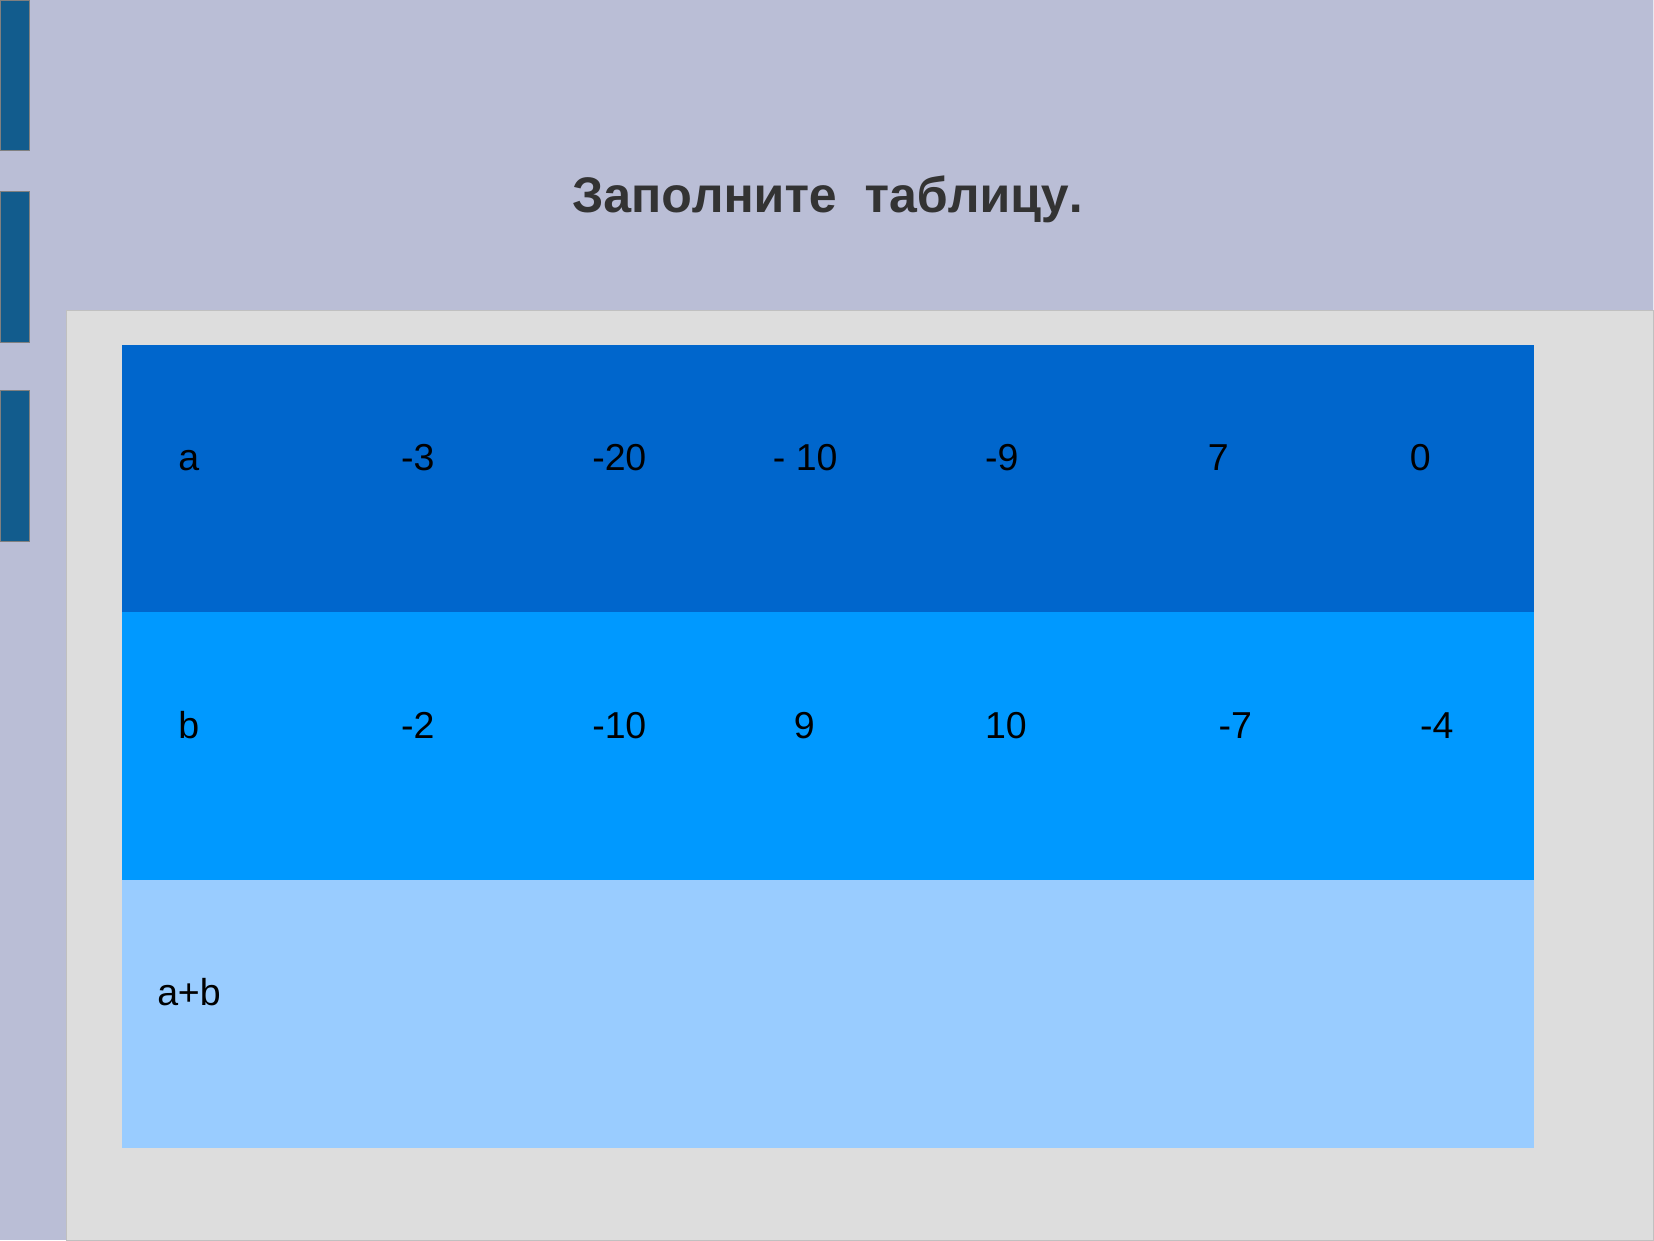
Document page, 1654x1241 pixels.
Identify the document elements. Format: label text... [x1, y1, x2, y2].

table_header -9 [928, 345, 1130, 612]
table_header -3 [323, 345, 525, 612]
table_cell a+b [122, 880, 323, 1148]
table_cell [1332, 880, 1534, 1148]
table_cell [323, 880, 525, 1148]
table_header a [122, 345, 323, 612]
table_cell -7 [1130, 612, 1332, 880]
table_cell [1130, 880, 1332, 1148]
table_cell 10 [928, 612, 1130, 880]
title Заполните таблицу. [121, 91, 1534, 299]
table_header 7 [1130, 345, 1332, 612]
table_cell [727, 880, 928, 1148]
table_cell -2 [323, 612, 525, 880]
table_cell [928, 880, 1130, 1148]
table_cell [525, 880, 727, 1148]
table_cell b [122, 612, 323, 880]
table_header - 10 [727, 345, 928, 612]
table_cell -10 [525, 612, 727, 880]
table_cell -4 [1332, 612, 1534, 880]
table_cell 9 [727, 612, 928, 880]
table_header -20 [525, 345, 727, 612]
table_header 0 [1332, 345, 1534, 612]
